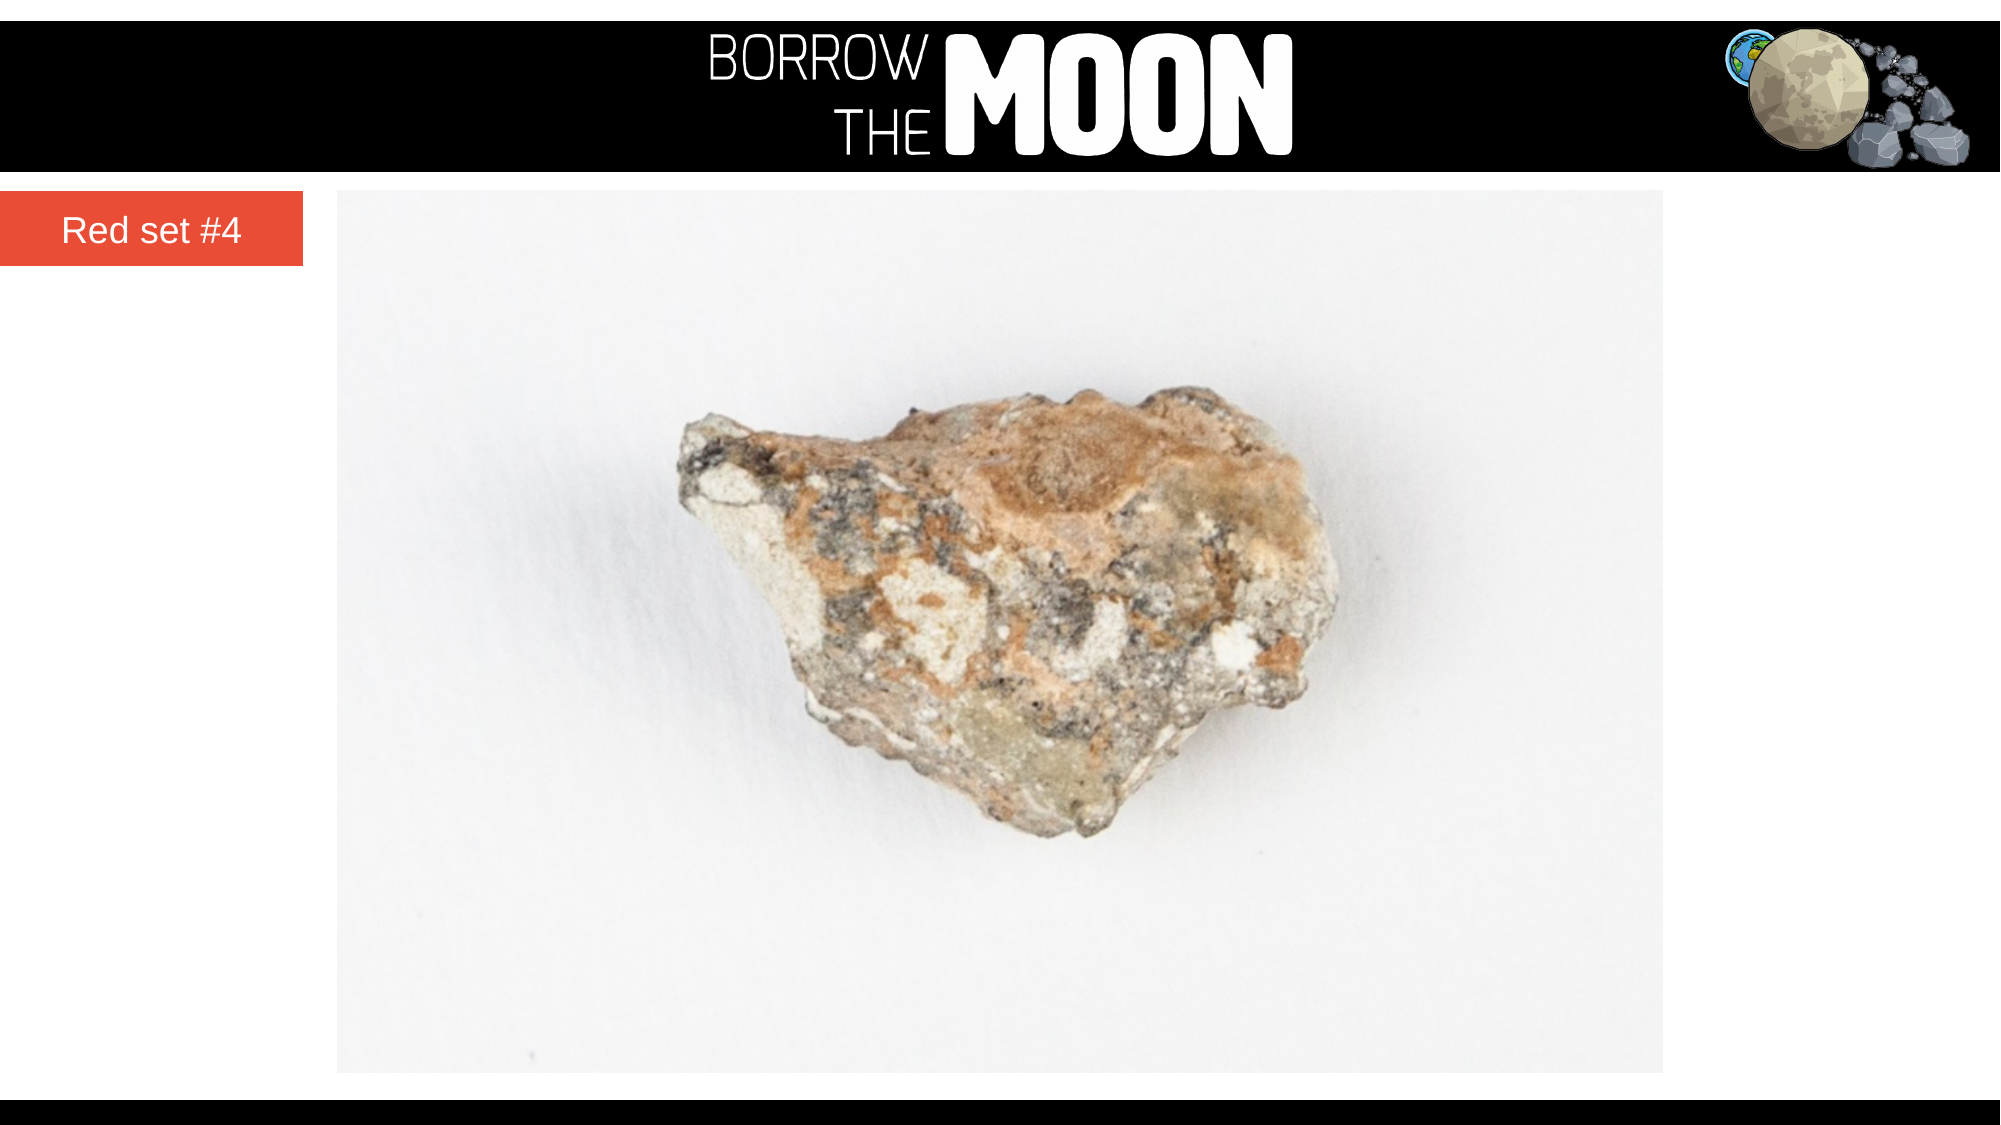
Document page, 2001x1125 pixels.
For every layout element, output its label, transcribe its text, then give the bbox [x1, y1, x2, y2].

text_box Red set #4 [0, 191, 303, 266]
picture [337, 190, 1663, 1073]
